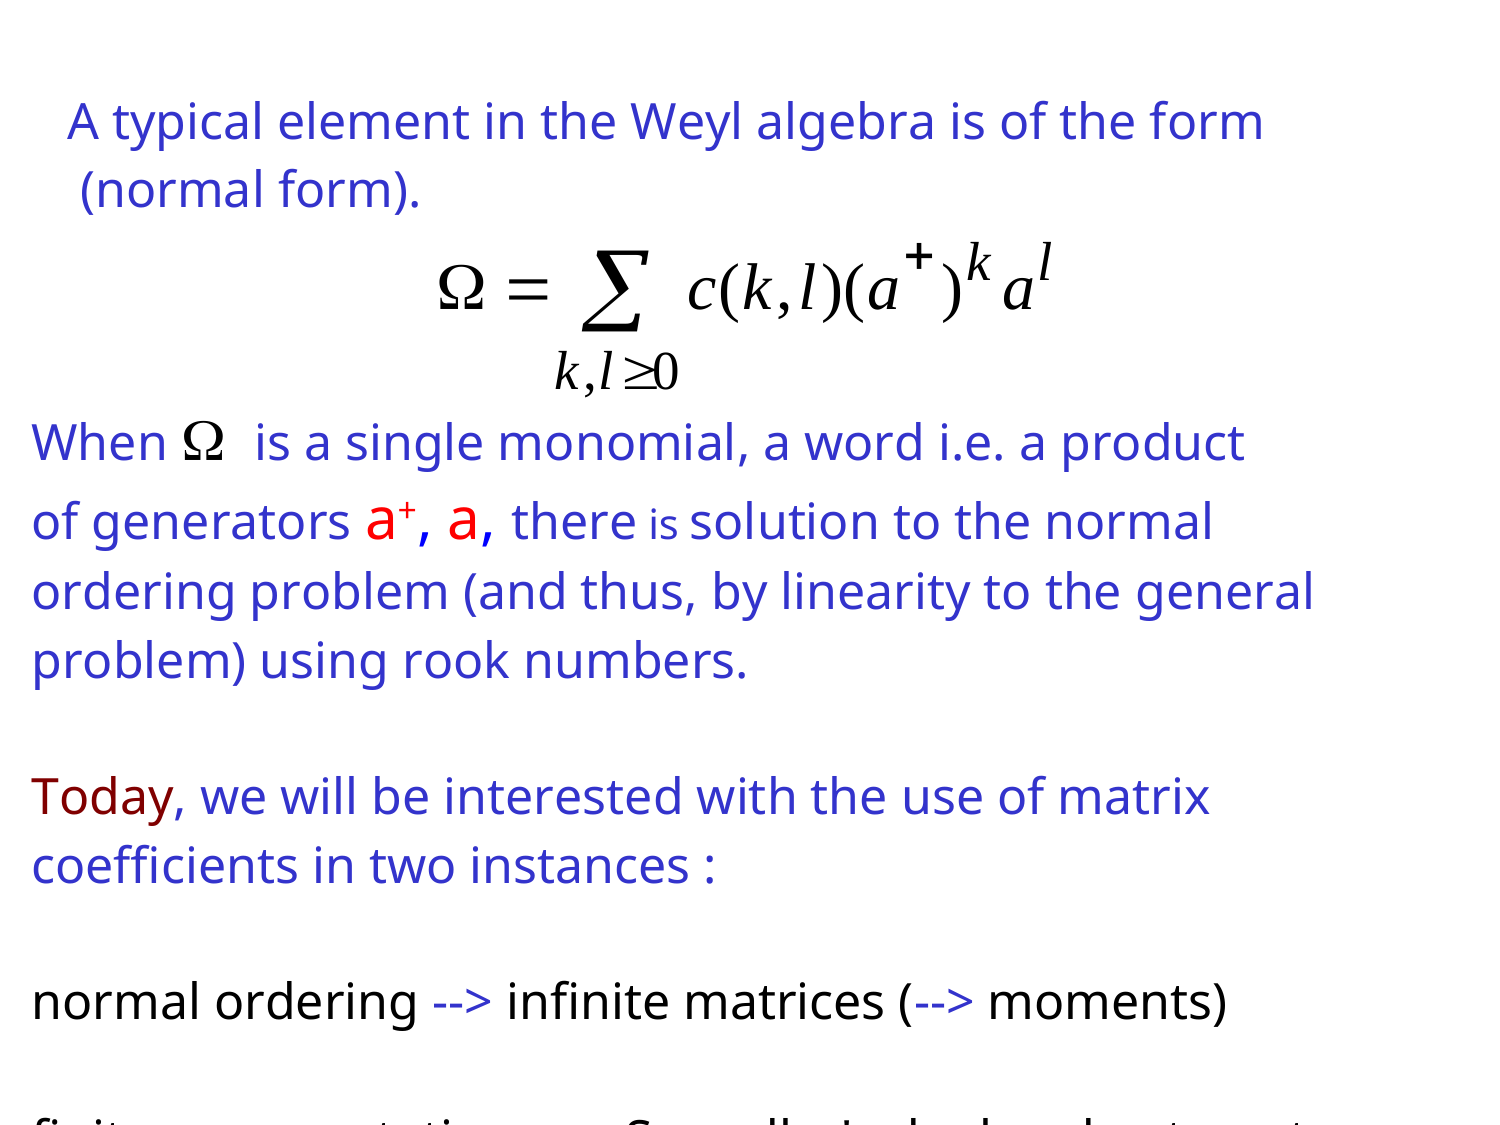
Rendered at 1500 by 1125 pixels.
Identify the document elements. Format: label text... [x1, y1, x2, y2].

chart [427, 216, 1067, 390]
text_box When  is a single monomial, a word i.e. a product of generators a+, a, there is solution to the normal ordering problem (and thus, by linearity to the general problem) using rook numbers. Today, we will be interested with the use of matrix coefficients in two instances : normal ordering --> infinite matrices (--> moments) finite representations --> Sweedler's dual and automata [16, 390, 1365, 1125]
text_box A typical element in the Weyl algebra is of the form (normal form). [52, 78, 1422, 231]
